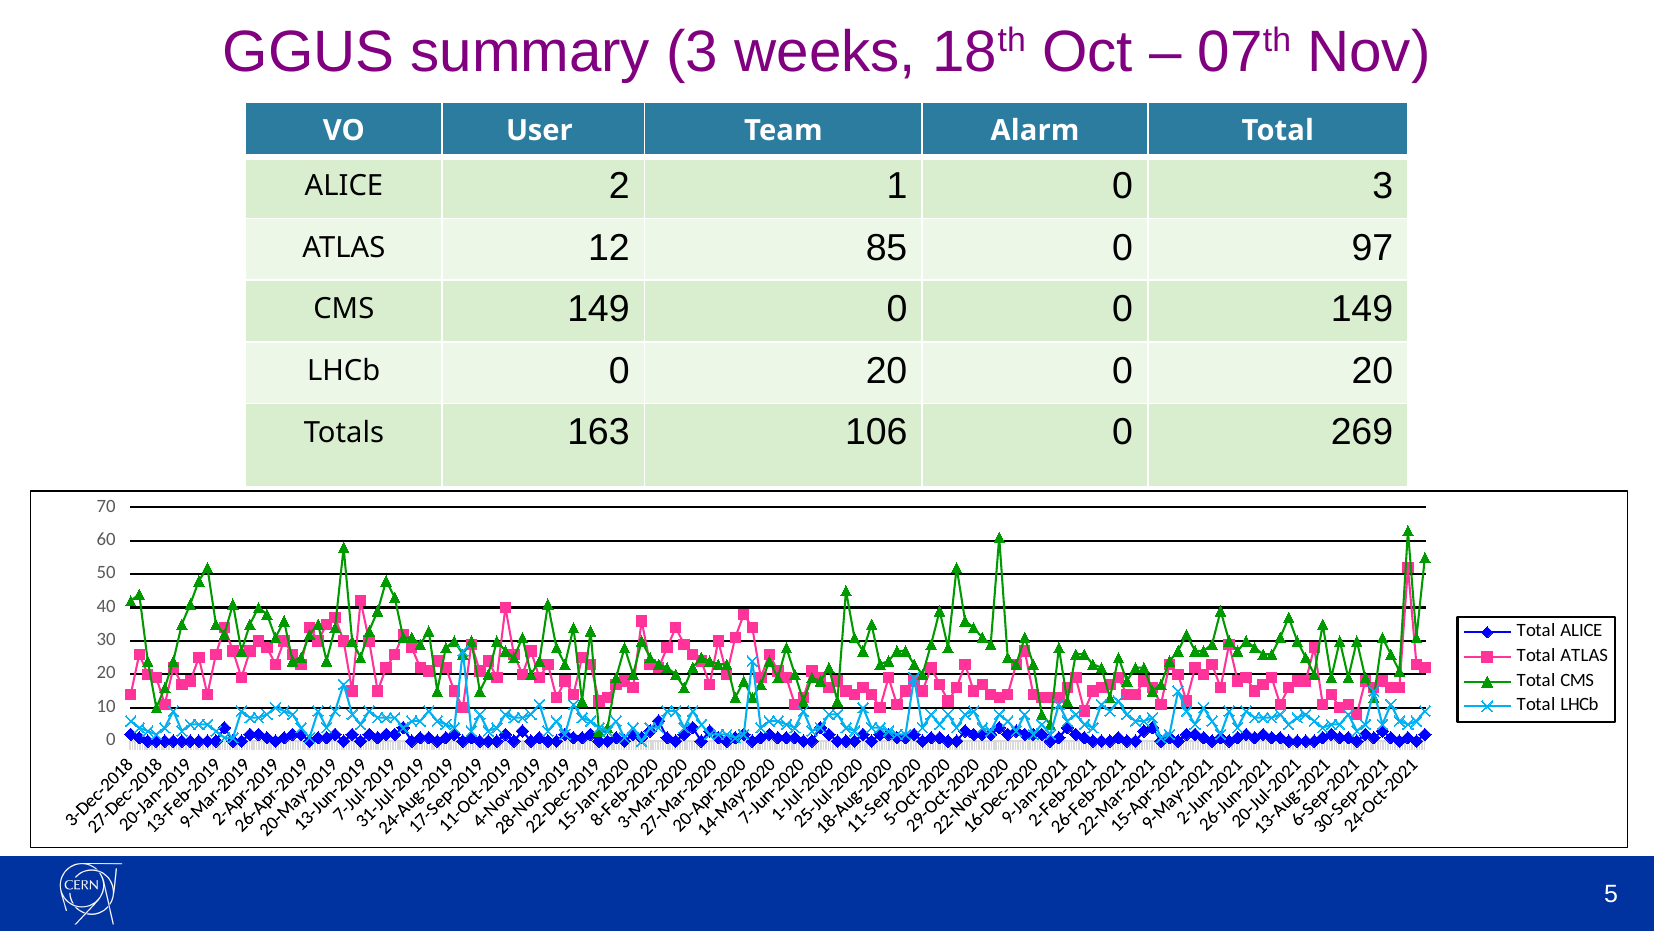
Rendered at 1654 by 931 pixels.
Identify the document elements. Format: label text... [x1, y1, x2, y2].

table_cell 20 [645, 343, 921, 403]
table_cell 0 [443, 343, 644, 403]
picture [56, 859, 127, 928]
title GGUS summary (3 weeks, 18th Oct – 07th Nov) [82, 1, 1571, 107]
table_cell 2 [443, 160, 644, 218]
table_cell Totals [246, 404, 441, 486]
table_header Team [645, 103, 921, 154]
table_cell 1 [645, 160, 921, 218]
table_cell 0 [923, 404, 1147, 486]
table_header User [443, 103, 644, 154]
table_cell 20 [1149, 343, 1407, 403]
table_cell 0 [923, 160, 1147, 218]
table_cell 149 [443, 281, 644, 341]
table_cell ALICE [246, 160, 441, 218]
table_cell 163 [443, 404, 644, 486]
chart [29, 490, 1629, 849]
table_cell 97 [1149, 219, 1407, 279]
table_cell 106 [645, 404, 921, 486]
table_header Alarm [923, 103, 1147, 154]
table_cell ATLAS [246, 219, 441, 279]
table_cell LHCb [246, 343, 441, 403]
table_cell CMS [246, 281, 441, 341]
table_cell 0 [923, 343, 1147, 403]
table_cell 269 [1149, 404, 1407, 486]
table_header VO [246, 103, 441, 154]
table_cell 3 [1149, 160, 1407, 218]
table_cell 149 [1149, 281, 1407, 341]
table_cell 0 [923, 219, 1147, 279]
table_cell 0 [923, 281, 1147, 341]
table_cell 12 [443, 219, 644, 279]
table_cell 0 [645, 281, 921, 341]
table_cell 85 [645, 219, 921, 279]
table_header Total [1149, 103, 1407, 154]
